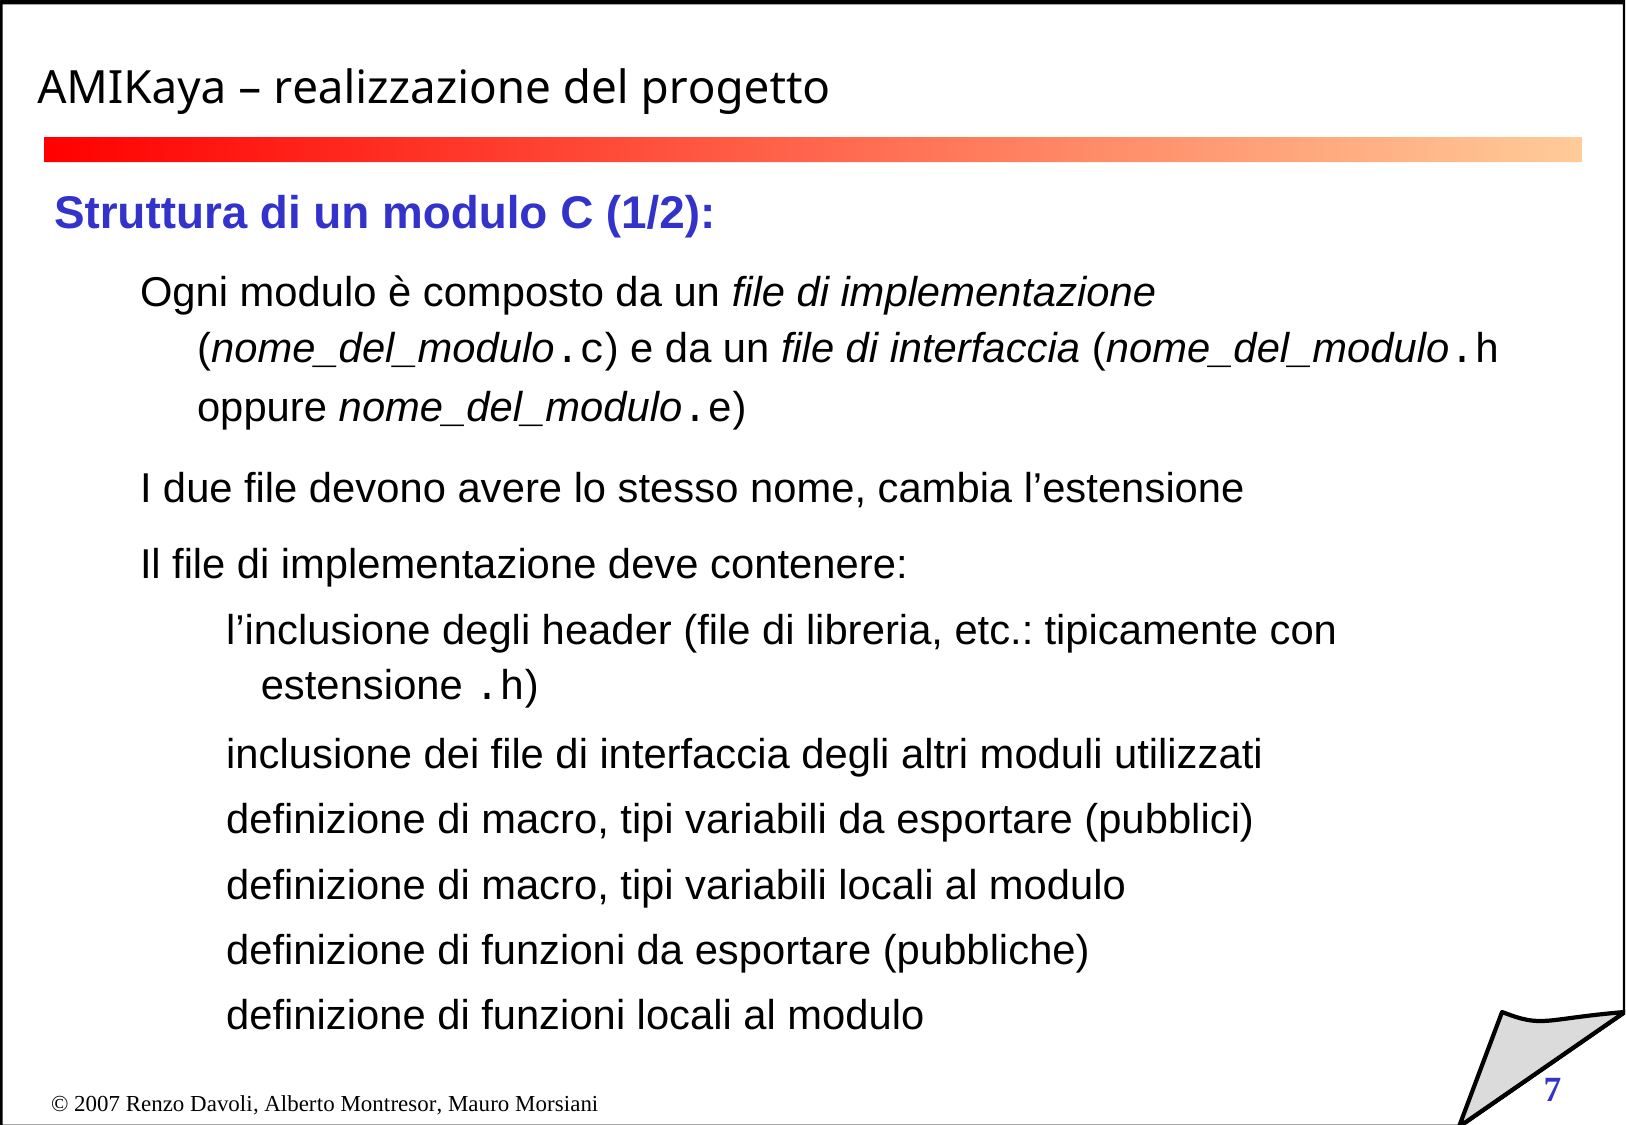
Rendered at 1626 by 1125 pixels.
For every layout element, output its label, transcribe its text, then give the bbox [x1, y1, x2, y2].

list Struttura di un modulo C (1/2): Ogni modulo è composto da un file di implementazione (nome_del_modulo.c) e da un file di interfaccia (nome_del_modulo.h oppure nome_del_modulo.e) I due file devono avere lo stesso nome, cambia l’estensione Il file di implementazione deve contenere: l’inclusione degli header (file di libreria, etc.: tipicamente con estensione .h) inclusione dei file di interfaccia degli altri moduli utilizzati definizione di macro, tipi variabili da esportare (pubblici) definizione di macro, tipi variabili locali al modulo definizione di funzioni da esportare (pubbliche) definizione di funzioni locali al modulo [54, 187, 1571, 1095]
title AMIKaya – realizzazione del progetto [37, 44, 1588, 131]
